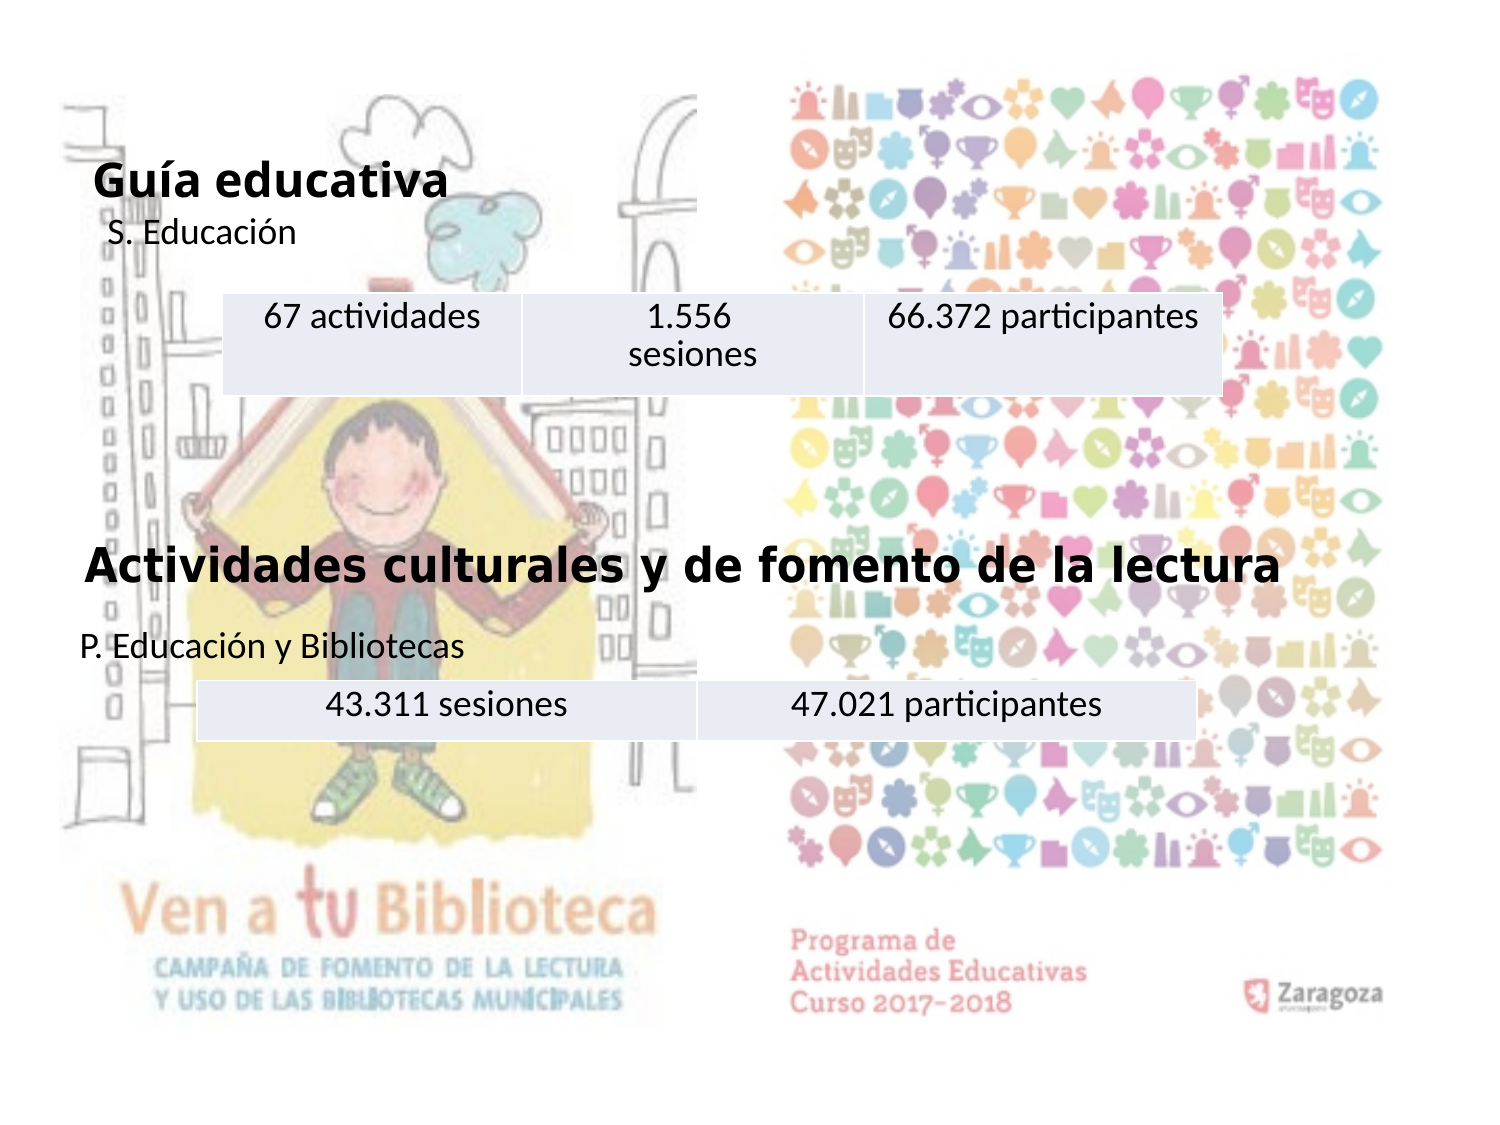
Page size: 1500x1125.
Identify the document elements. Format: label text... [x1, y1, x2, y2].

table_header 66.372 participantes [865, 294, 1222, 395]
text_box P. Educación y Bibliotecas [64, 263, 1415, 1007]
text_box Guía educativa [77, 141, 485, 217]
text_box Actividades culturales y de fomento de la lectura [69, 527, 1334, 602]
picture [59, 94, 697, 1028]
table_header 43.311 sesiones [198, 681, 696, 740]
table_header 67 actividades [223, 294, 521, 395]
table_header 47.021 participantes [698, 681, 1196, 740]
text_box S. Educación [92, 209, 375, 268]
table_header 1.556 sesiones [523, 294, 863, 395]
picture [755, 51, 1423, 1052]
